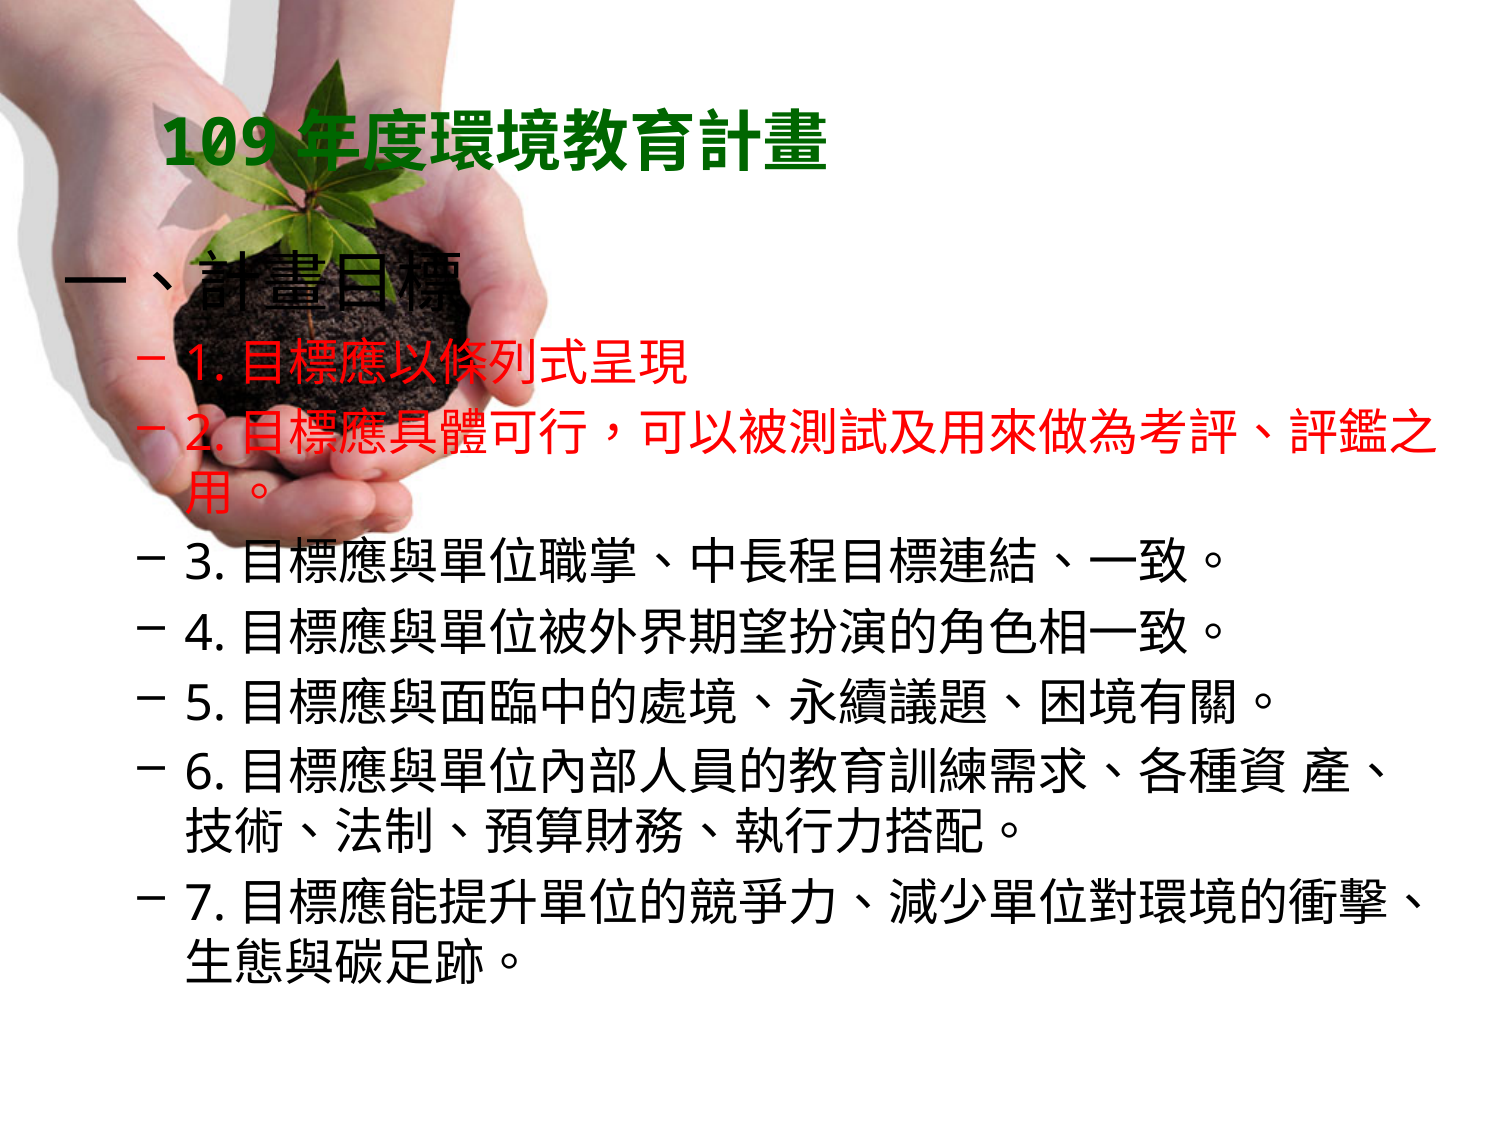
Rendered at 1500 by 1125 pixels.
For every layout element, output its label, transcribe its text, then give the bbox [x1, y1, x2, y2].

list 一、計畫目標 1.目標應以條列式呈現 2.目標應具體可行，可以被測試及用來做為考評、評鑑之用。 3.目標應與單位職掌、中長程目標連結、一致。 4.目標應與單位被外界期望扮演的角色相一致。 5.目標應與面臨中的處境、永續議題、困境有關。 6.目標應與單位內部人員的教育訓練需求、各種資 產、技術、法制、預算財務、執行力搭配。 7.目標應能提升單位的競爭力、減少單位對環境的衝擊、生態與碳足跡。 [47, 232, 1459, 975]
picture [0, 0, 1500, 1125]
picture [251, 975, 269, 980]
title 109年度環境教育計畫 [0, 45, 990, 233]
